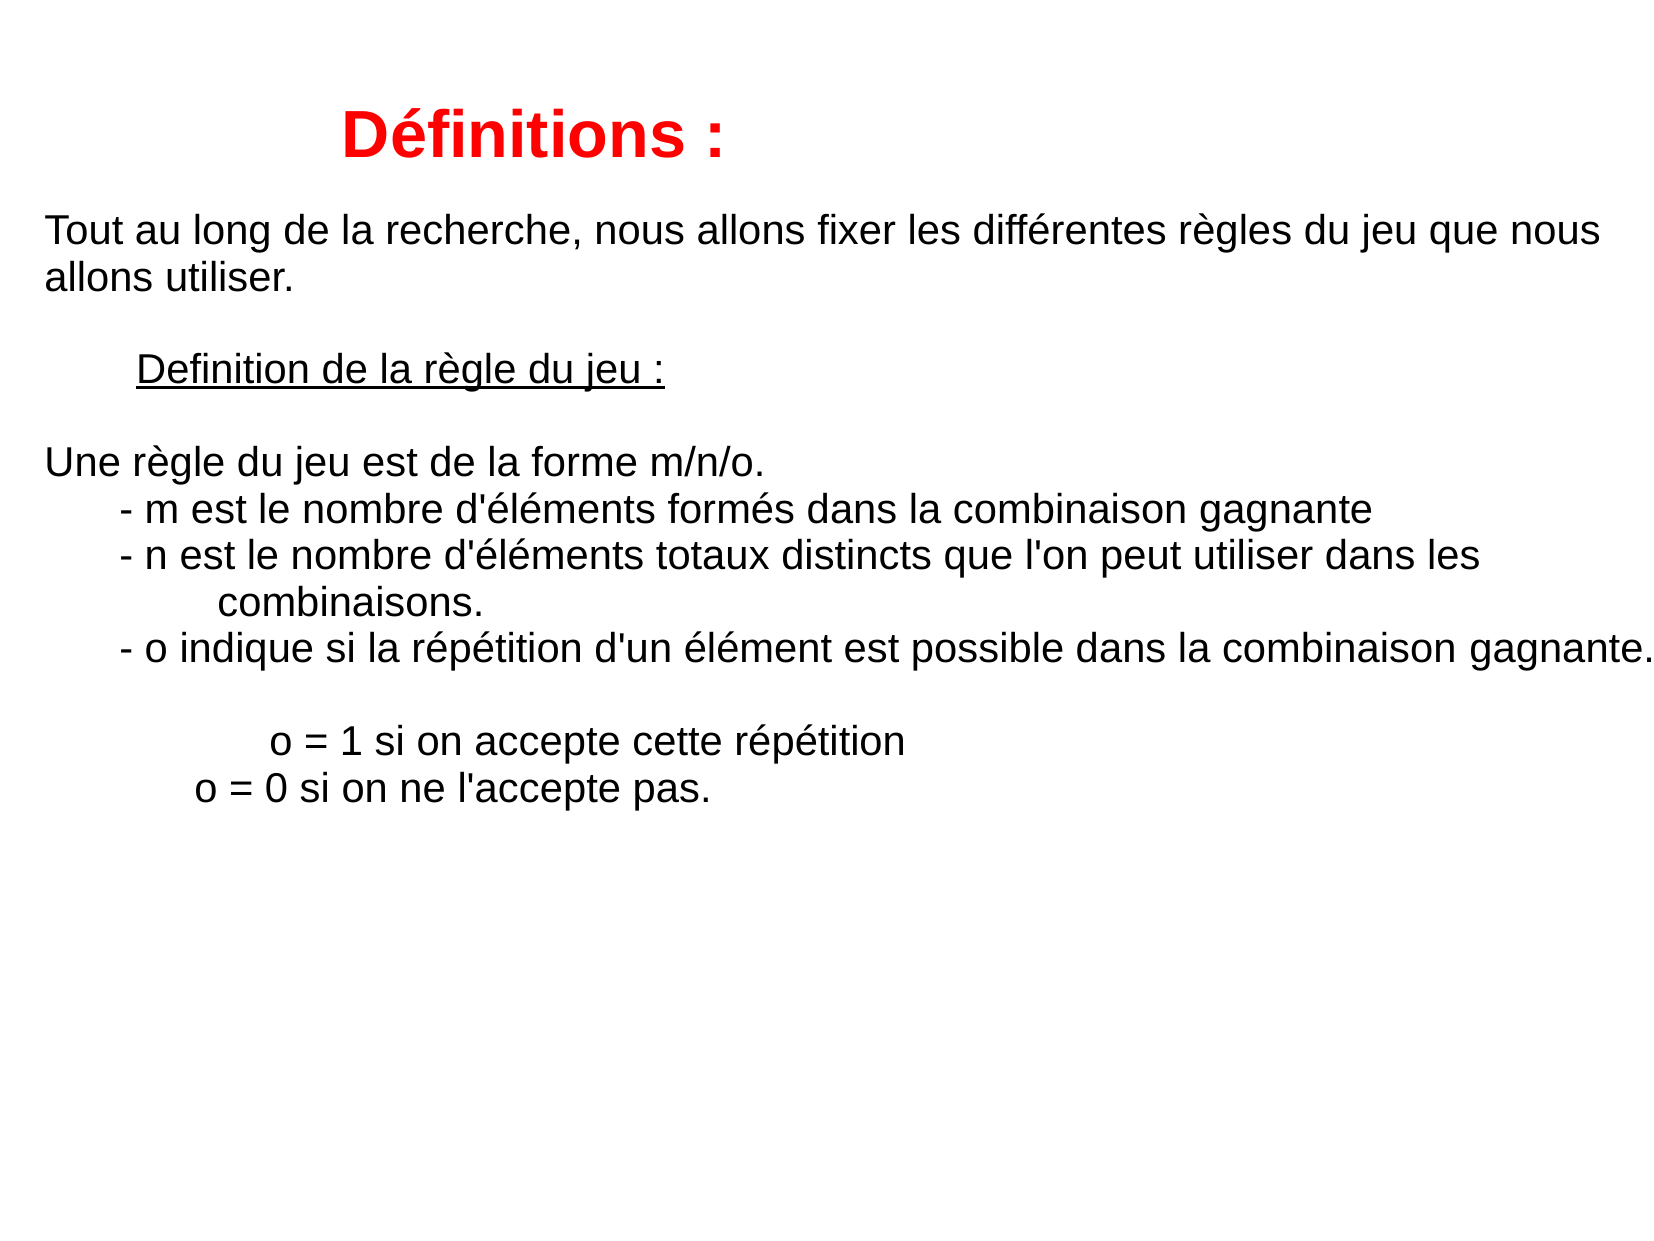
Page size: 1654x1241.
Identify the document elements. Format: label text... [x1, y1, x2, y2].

text_box [89, 667, 1537, 847]
text_box Tout au long de la recherche, nous allons fixer les différentes règles du jeu que nous allons utiliser. Definition de la règle du jeu : Une règle du jeu est de la forme m/n/o. - m est le nombre d'éléments formés dans la combinaison gagnante - n est le nombre d'éléments totaux distincts que l'on peut utiliser dans les combinaisons. - o indique si la répétition d'un élément est possible dans la combinaison gagnante. o = 1 si on accepte cette répétition o = 0 si on ne l'accepte pas. [29, 199, 1654, 635]
text_box Définitions : [177, 89, 1182, 199]
